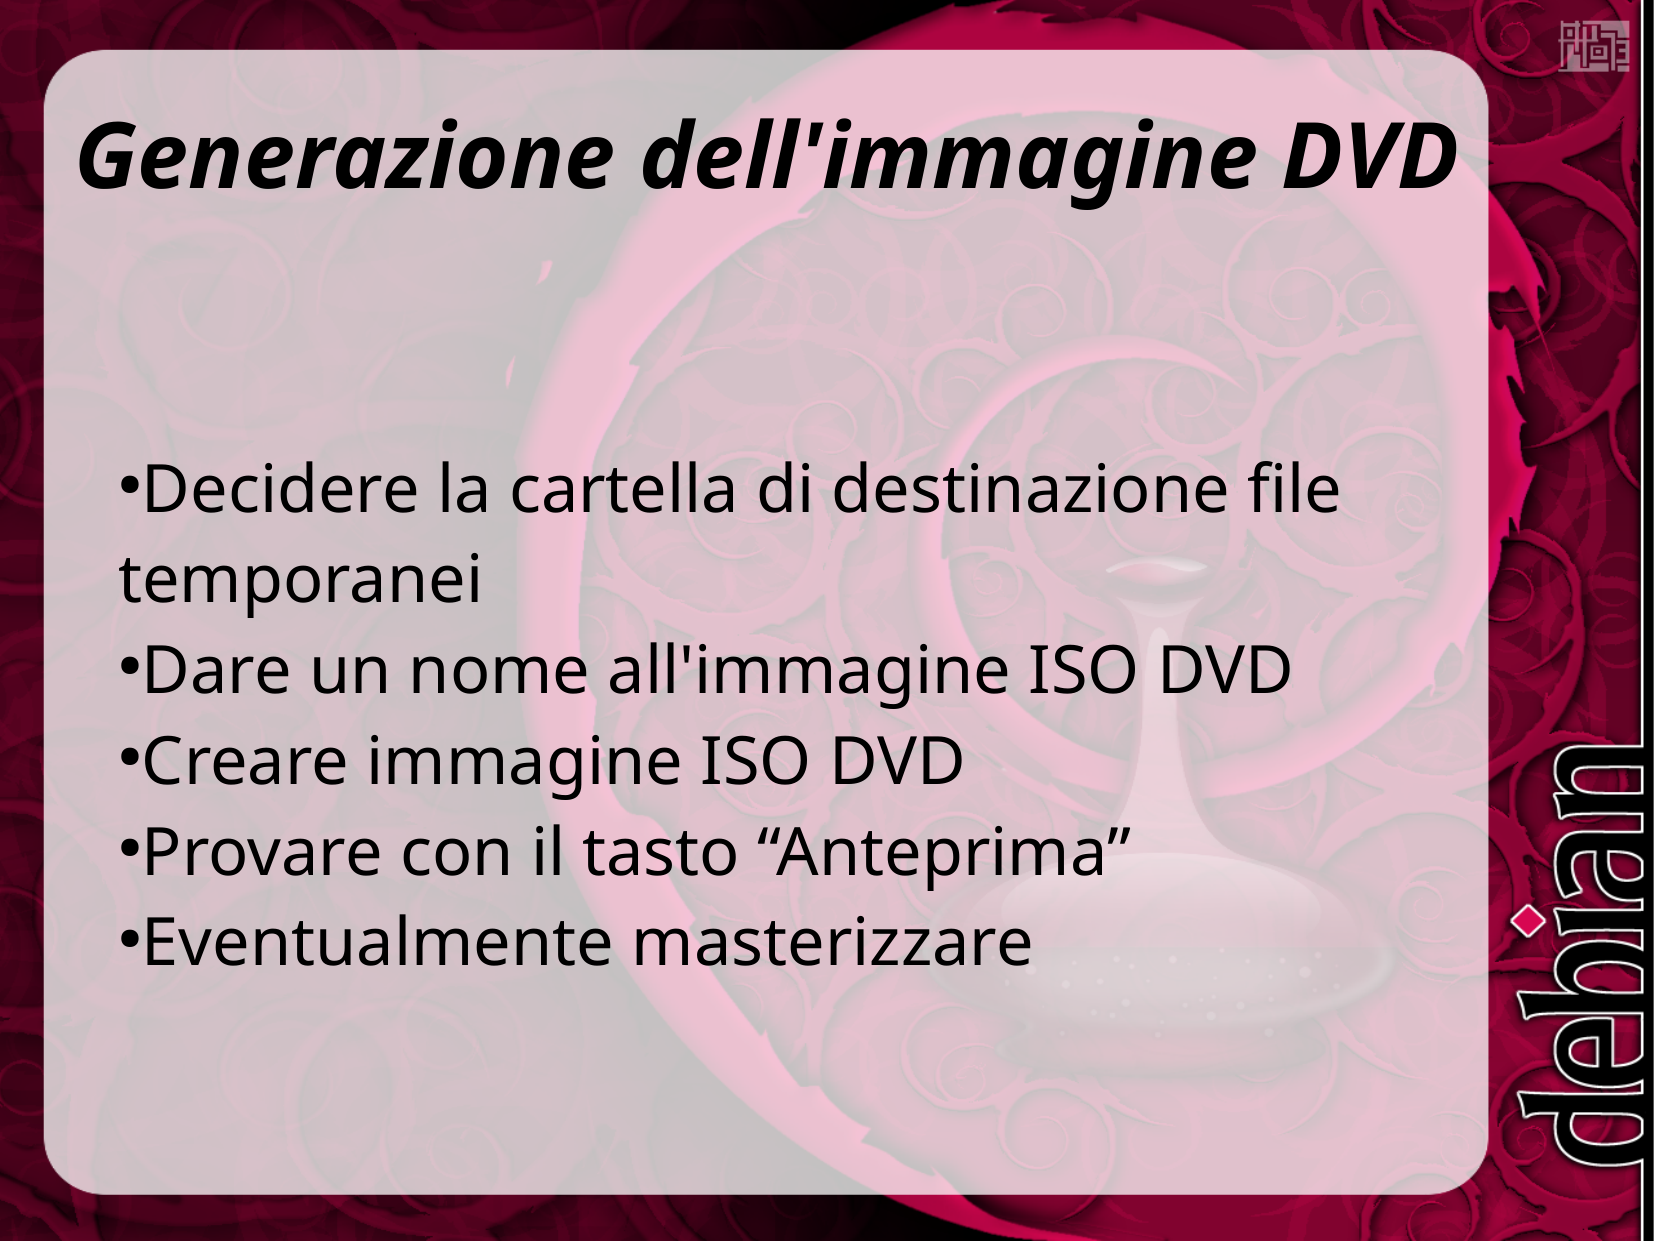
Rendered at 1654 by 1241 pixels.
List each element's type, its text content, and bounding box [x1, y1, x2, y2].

picture [0, 0, 1654, 1241]
subtitle Decidere la cartella di destinazione file temporanei Dare un nome all'immagine ISO DVD Creare immagine ISO DVD Provare con il tasto “Anteprima” Eventualmente masterizzare [118, 324, 1477, 1102]
title Generazione dell'immagine DVD [59, 56, 1477, 250]
